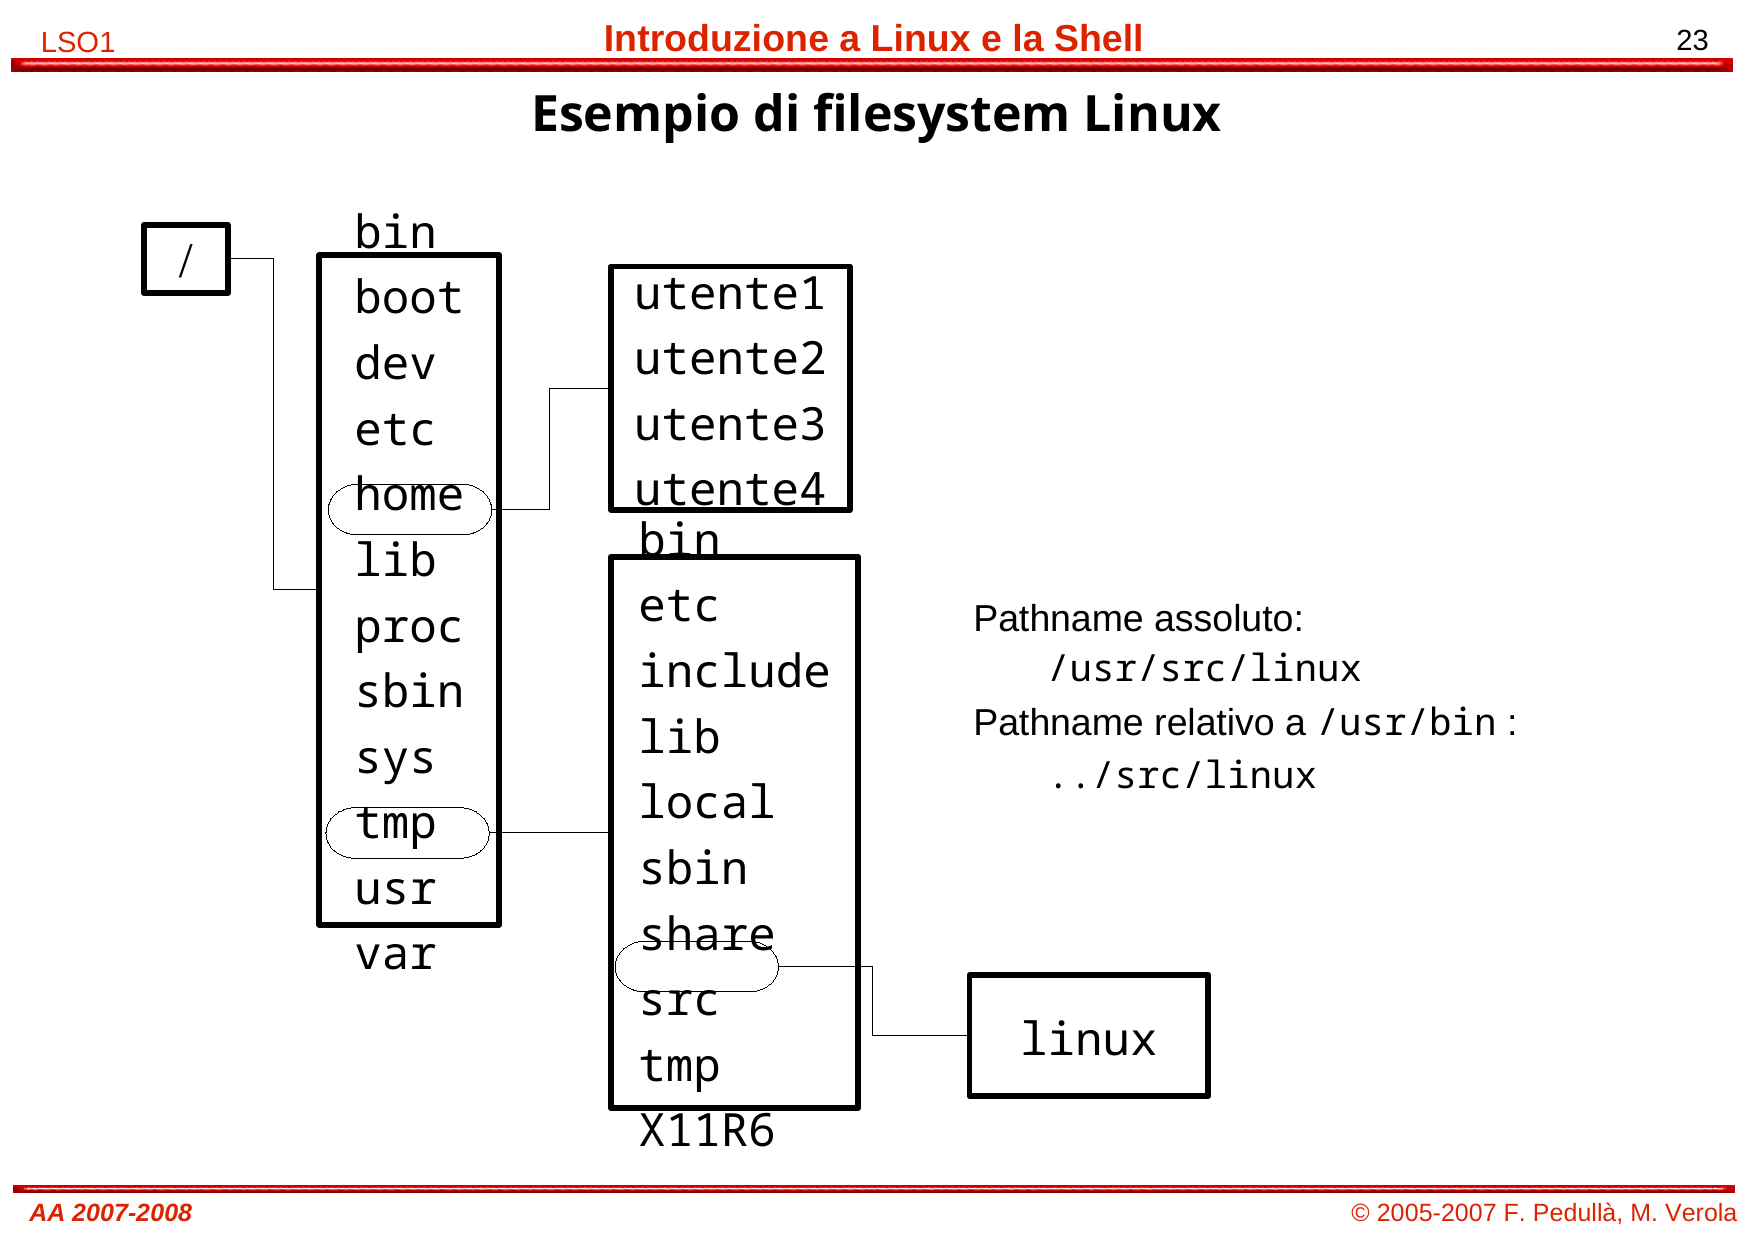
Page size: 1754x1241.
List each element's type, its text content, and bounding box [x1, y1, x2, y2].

title Esempio di filesystem Linux [40, 66, 1714, 162]
picture [11, 58, 1733, 72]
text_box bin etc include lib local sbin share src tmp X11R6 [610, 556, 859, 1108]
text_box Pathname assoluto: /usr/src/linux Pathname relativo a /usr/bin : ../src/linux [973, 595, 1558, 810]
picture [13, 1185, 1735, 1193]
text_box / [143, 224, 228, 293]
text_box linux [969, 975, 1209, 1097]
text_box bin boot dev etc home lib proc sbin sys tmp usr var [319, 255, 500, 925]
text_box utente1 utente2 utente3 utente4 [610, 266, 850, 510]
